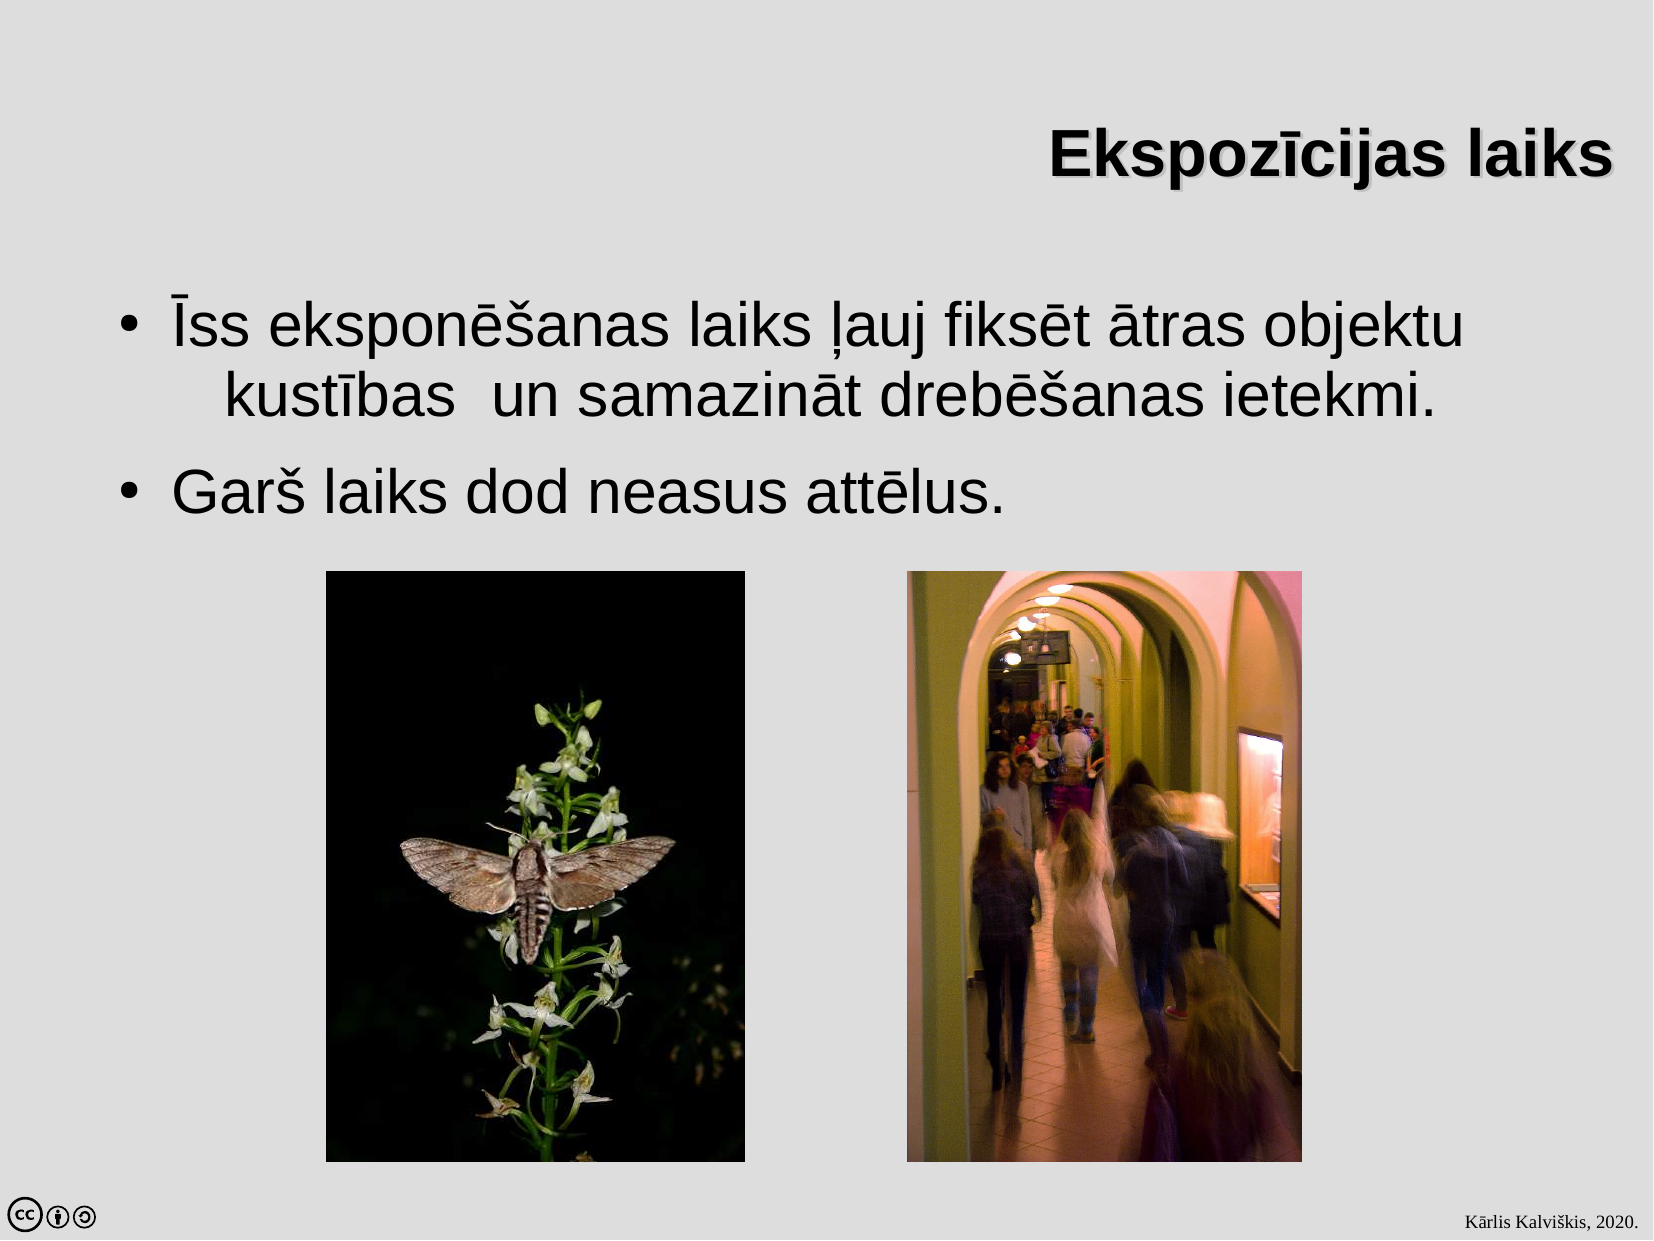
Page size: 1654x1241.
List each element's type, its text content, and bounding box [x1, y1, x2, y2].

picture [907, 571, 1302, 1162]
picture [326, 571, 745, 1162]
title Ekspozīcijas laiks [42, 49, 1615, 257]
list Īss eksponēšanas laiks ļauj fiksēt ātras objektu kustības un samazināt drebēšanas ietekmi. Garš laiks dod neasus attēlus. [82, 290, 1571, 1094]
